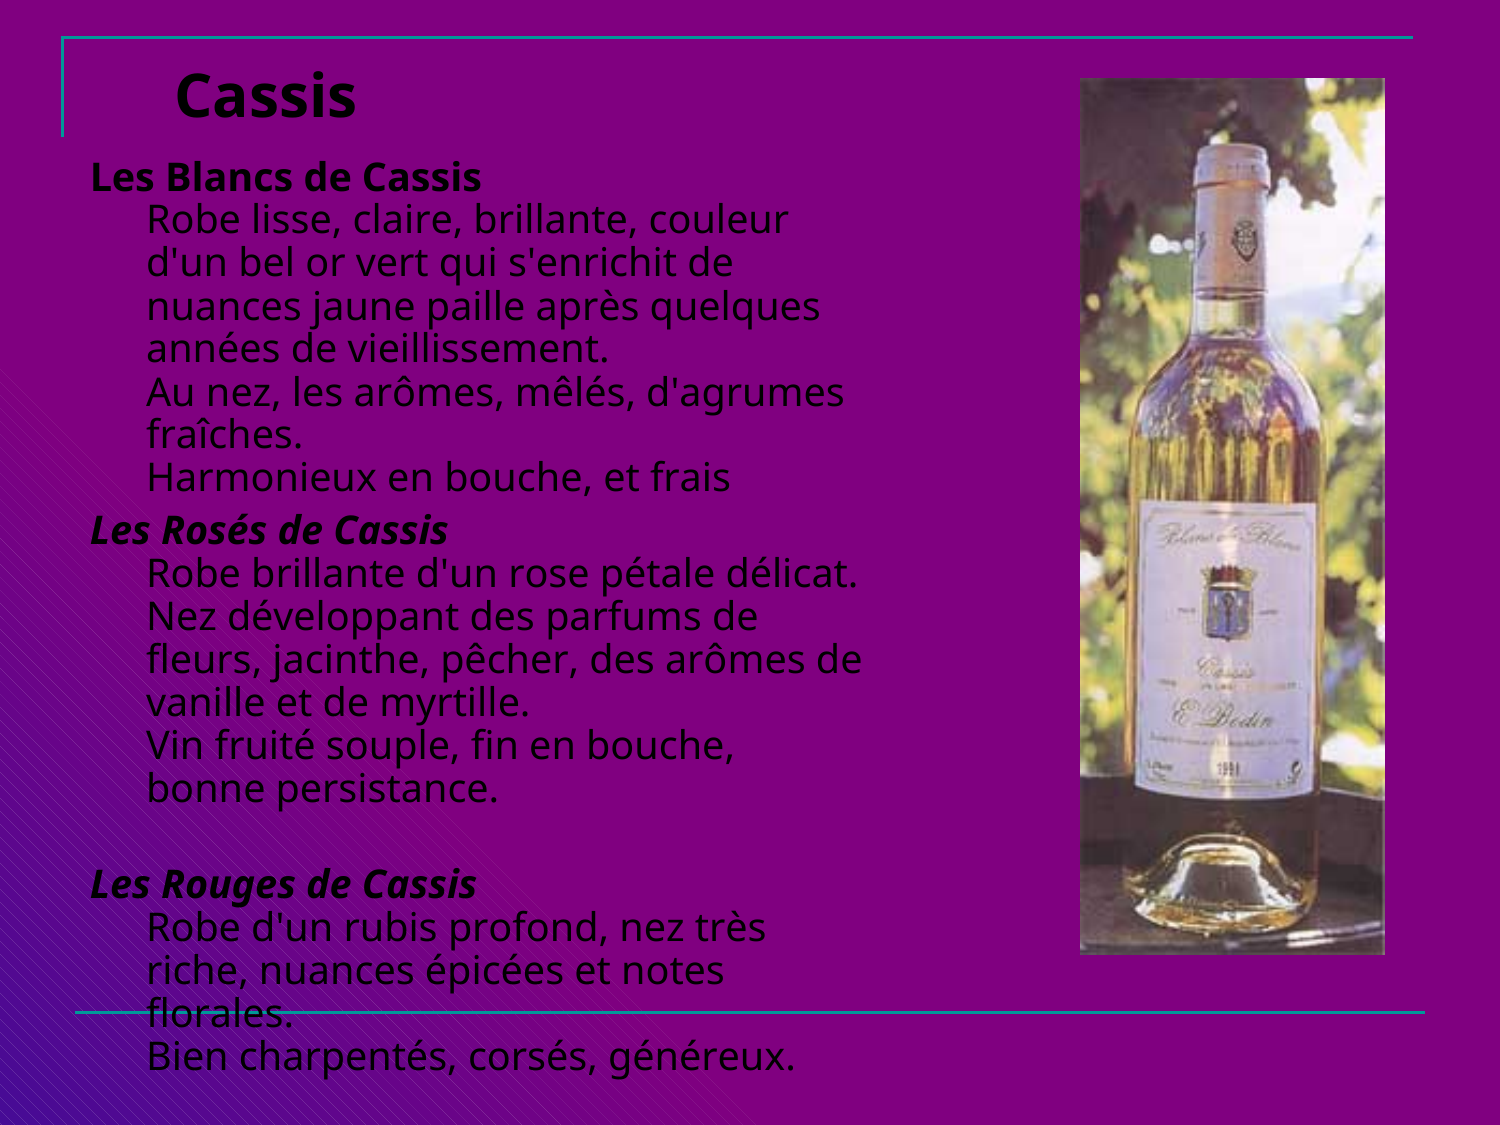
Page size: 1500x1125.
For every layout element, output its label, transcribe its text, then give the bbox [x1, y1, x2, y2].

picture [1080, 78, 1385, 955]
list Les Blancs de Cassis Robe lisse, claire, brillante, couleur d'un bel or vert qui s'enrichit de nuances jaune paille après quelques années de vieillissement. Au nez, les arômes, mêlés, d'agrumes fraîches. Harmonieux en bouche, et frais Les Rosés de Cassis Robe brillante d'un rose pétale délicat. Nez développant des parfums de fleurs, jacinthe, pêcher, des arômes de vanille et de myrtille. Vin fruité souple, fin en bouche, bonne persistance. Les Rouges de Cassis Robe d'un rubis profond, nez très riche, nuances épicées et notes florales. Bien charpentés, corsés, généreux. [75, 148, 880, 1020]
title Cassis [159, 45, 1425, 134]
